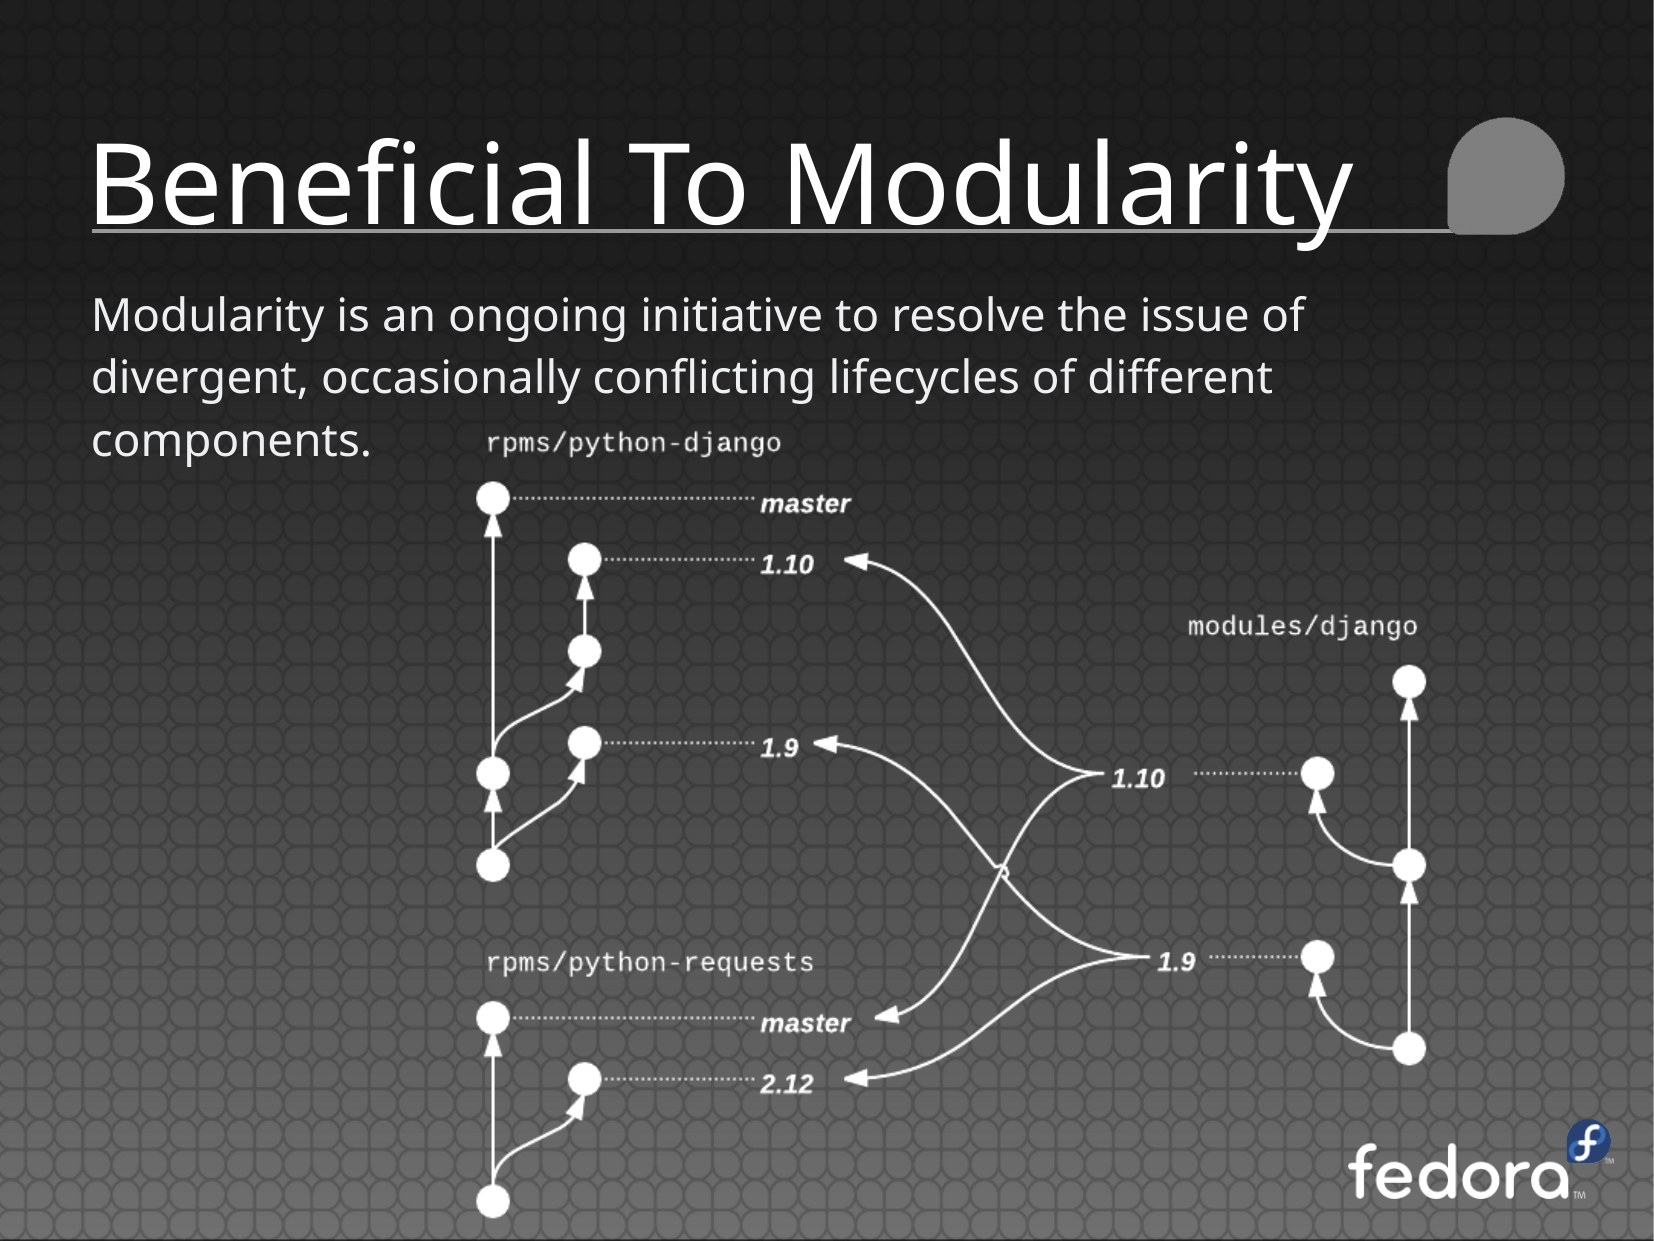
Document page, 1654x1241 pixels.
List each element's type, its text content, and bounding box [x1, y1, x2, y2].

text_box Modularity is an ongoing initiative to resolve the issue of divergent, occasionally conflicting lifecycles of different components. [76, 274, 1492, 449]
title Beneficial To Modularity [86, 112, 1576, 249]
picture [0, 0, 1654, 1241]
